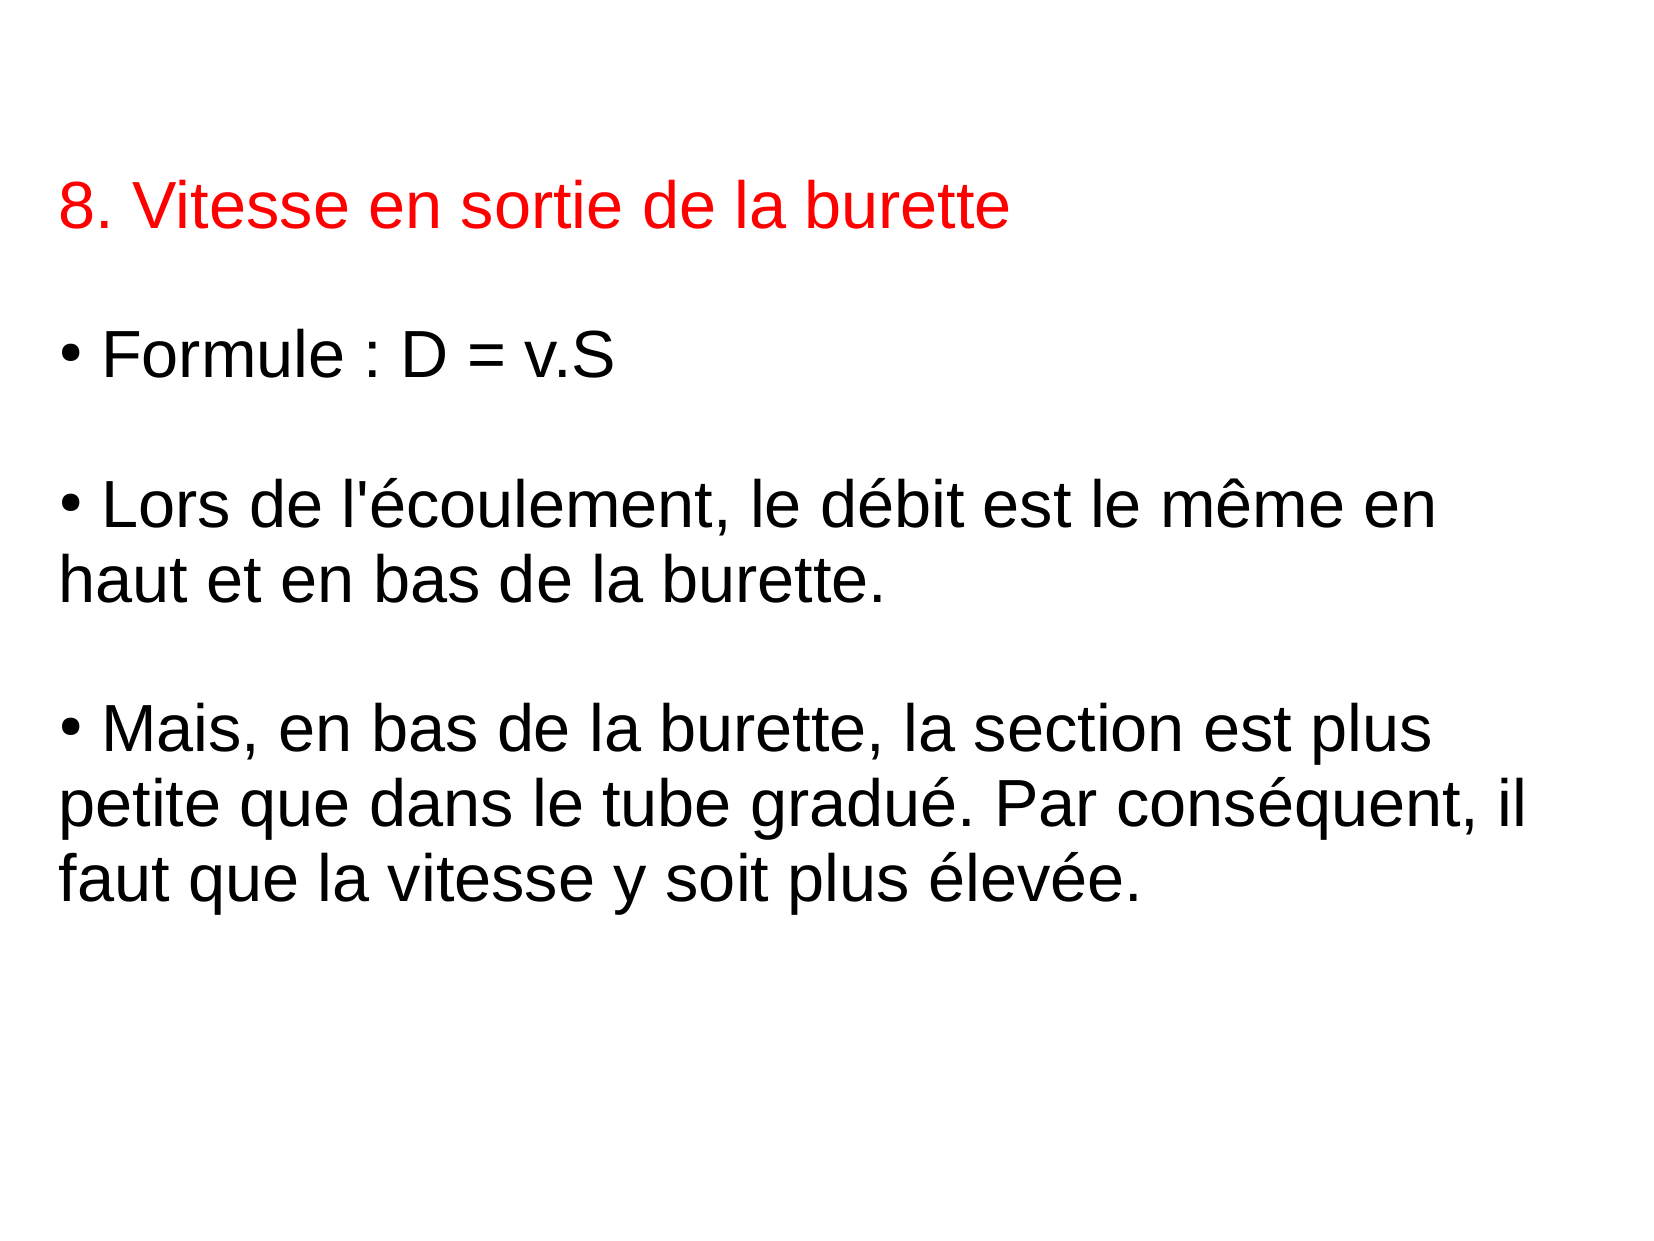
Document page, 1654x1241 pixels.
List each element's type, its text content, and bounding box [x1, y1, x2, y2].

subtitle 8. Vitesse en sortie de la burette Formule : D = v.S Lors de l'écoulement, le débit est le même en haut et en bas de la burette. Mais, en bas de la burette, la section est plus petite que dans le tube gradué. Par conséquent, il faut que la vitesse y soit plus élevée. [59, 167, 1565, 916]
